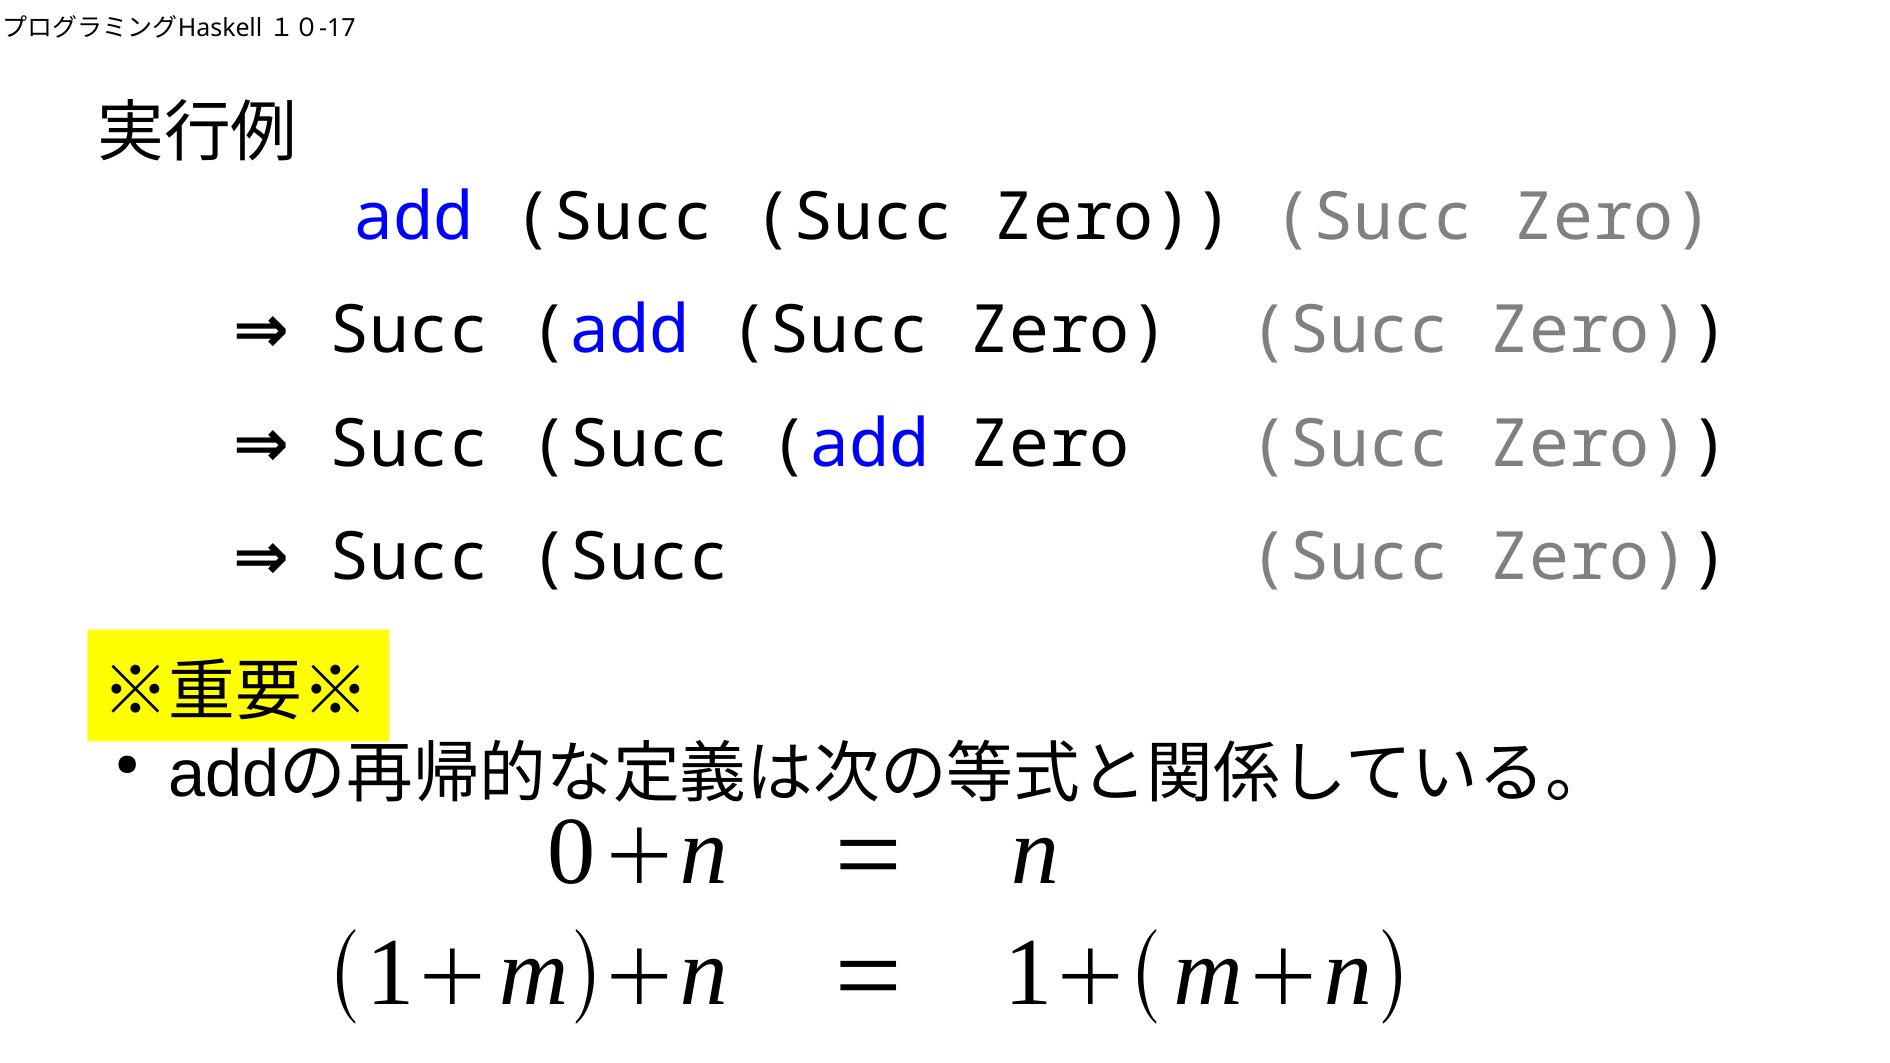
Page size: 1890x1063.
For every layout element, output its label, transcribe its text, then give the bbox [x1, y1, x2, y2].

chart [306, 788, 1431, 1025]
list addの再帰的な定義は次の等式と関係している。 [94, 715, 1796, 809]
text_box ※重要※ [87, 629, 390, 712]
text_box add (Succ (Succ Zero)) (Succ Zero) ⇒ Succ (add (Succ Zero) (Succ Zero)) ⇒ Succ (Succ (add Zero (Succ Zero)) ⇒ Succ (Succ (Succ Zero)) [218, 160, 1801, 629]
list 実行例 [94, 74, 1796, 148]
